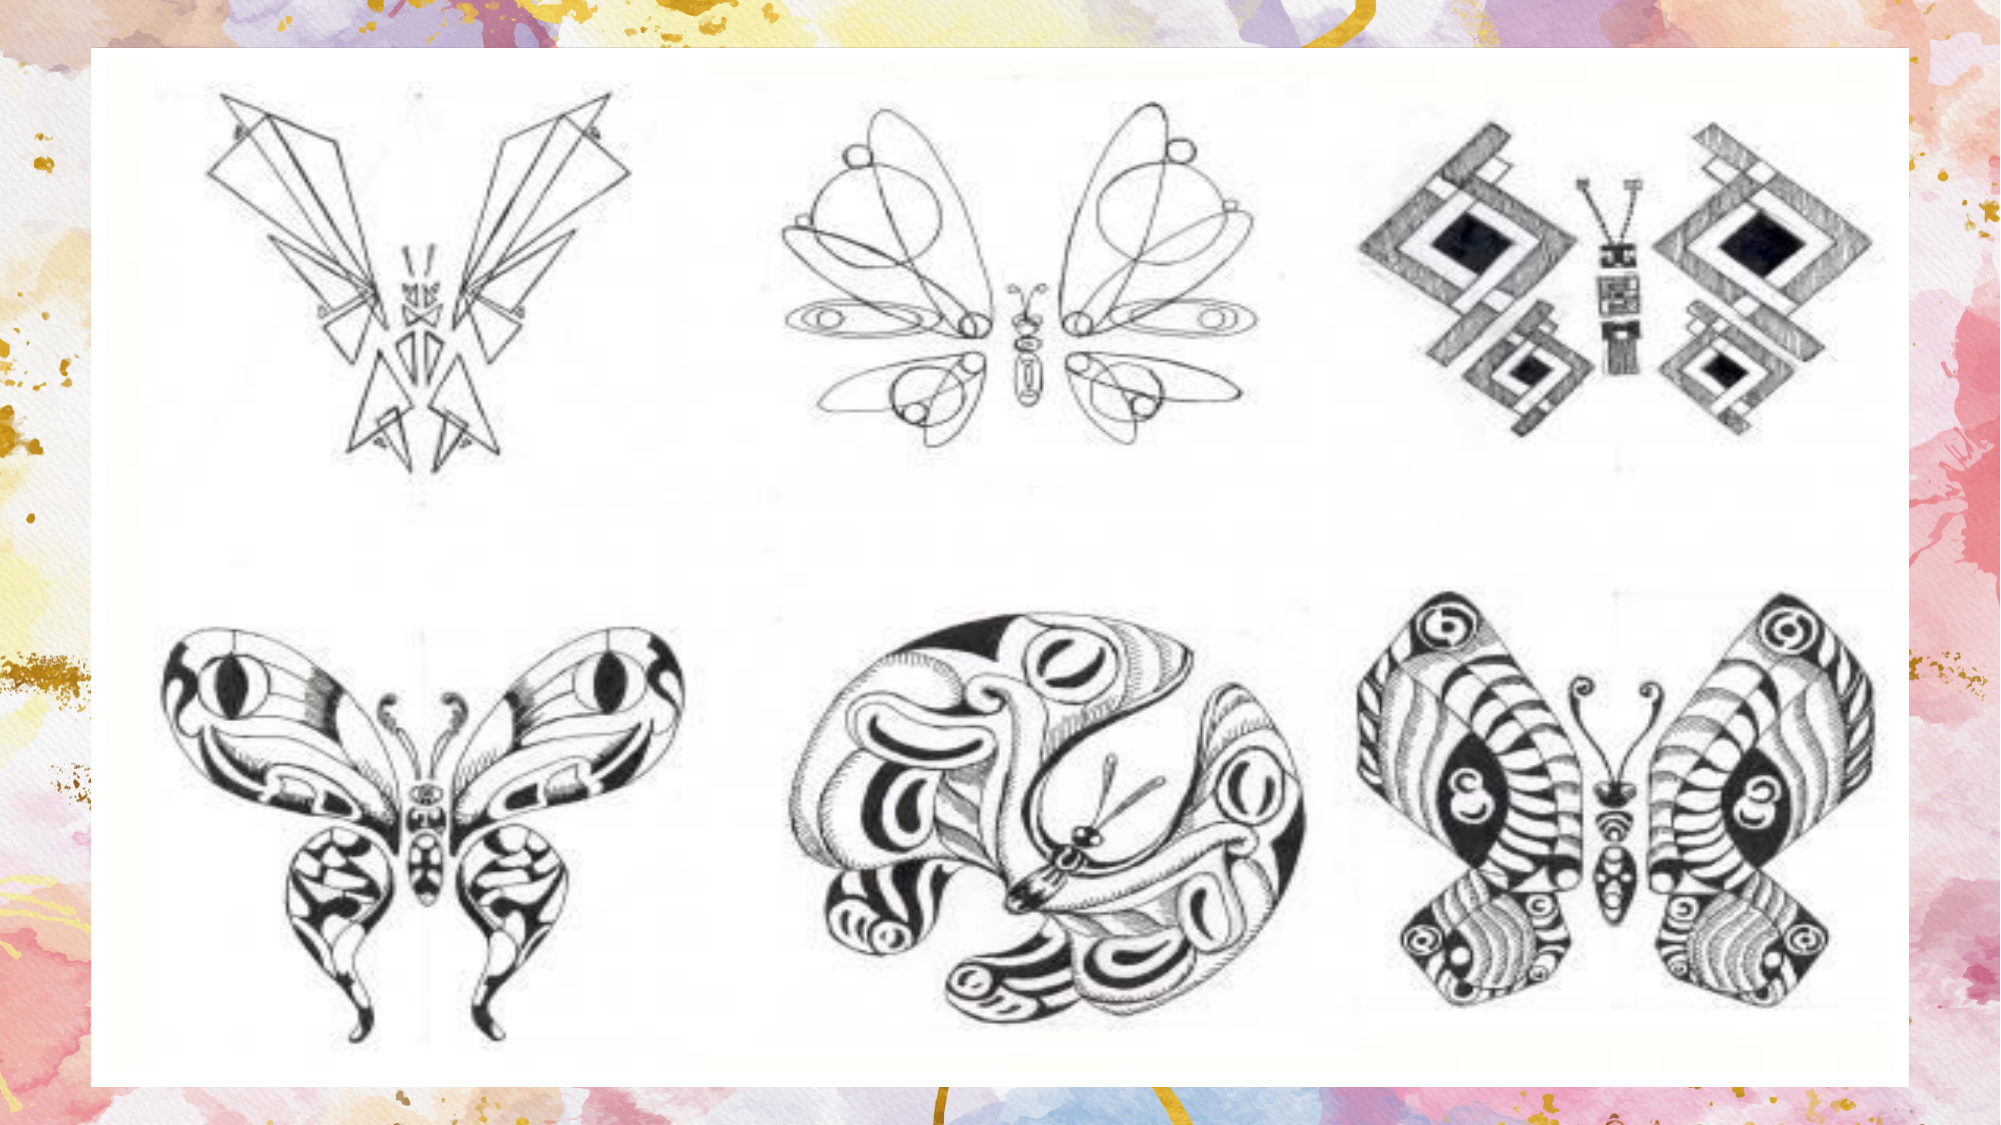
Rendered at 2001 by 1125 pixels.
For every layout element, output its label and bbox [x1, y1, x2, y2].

picture [105, 62, 1895, 1072]
